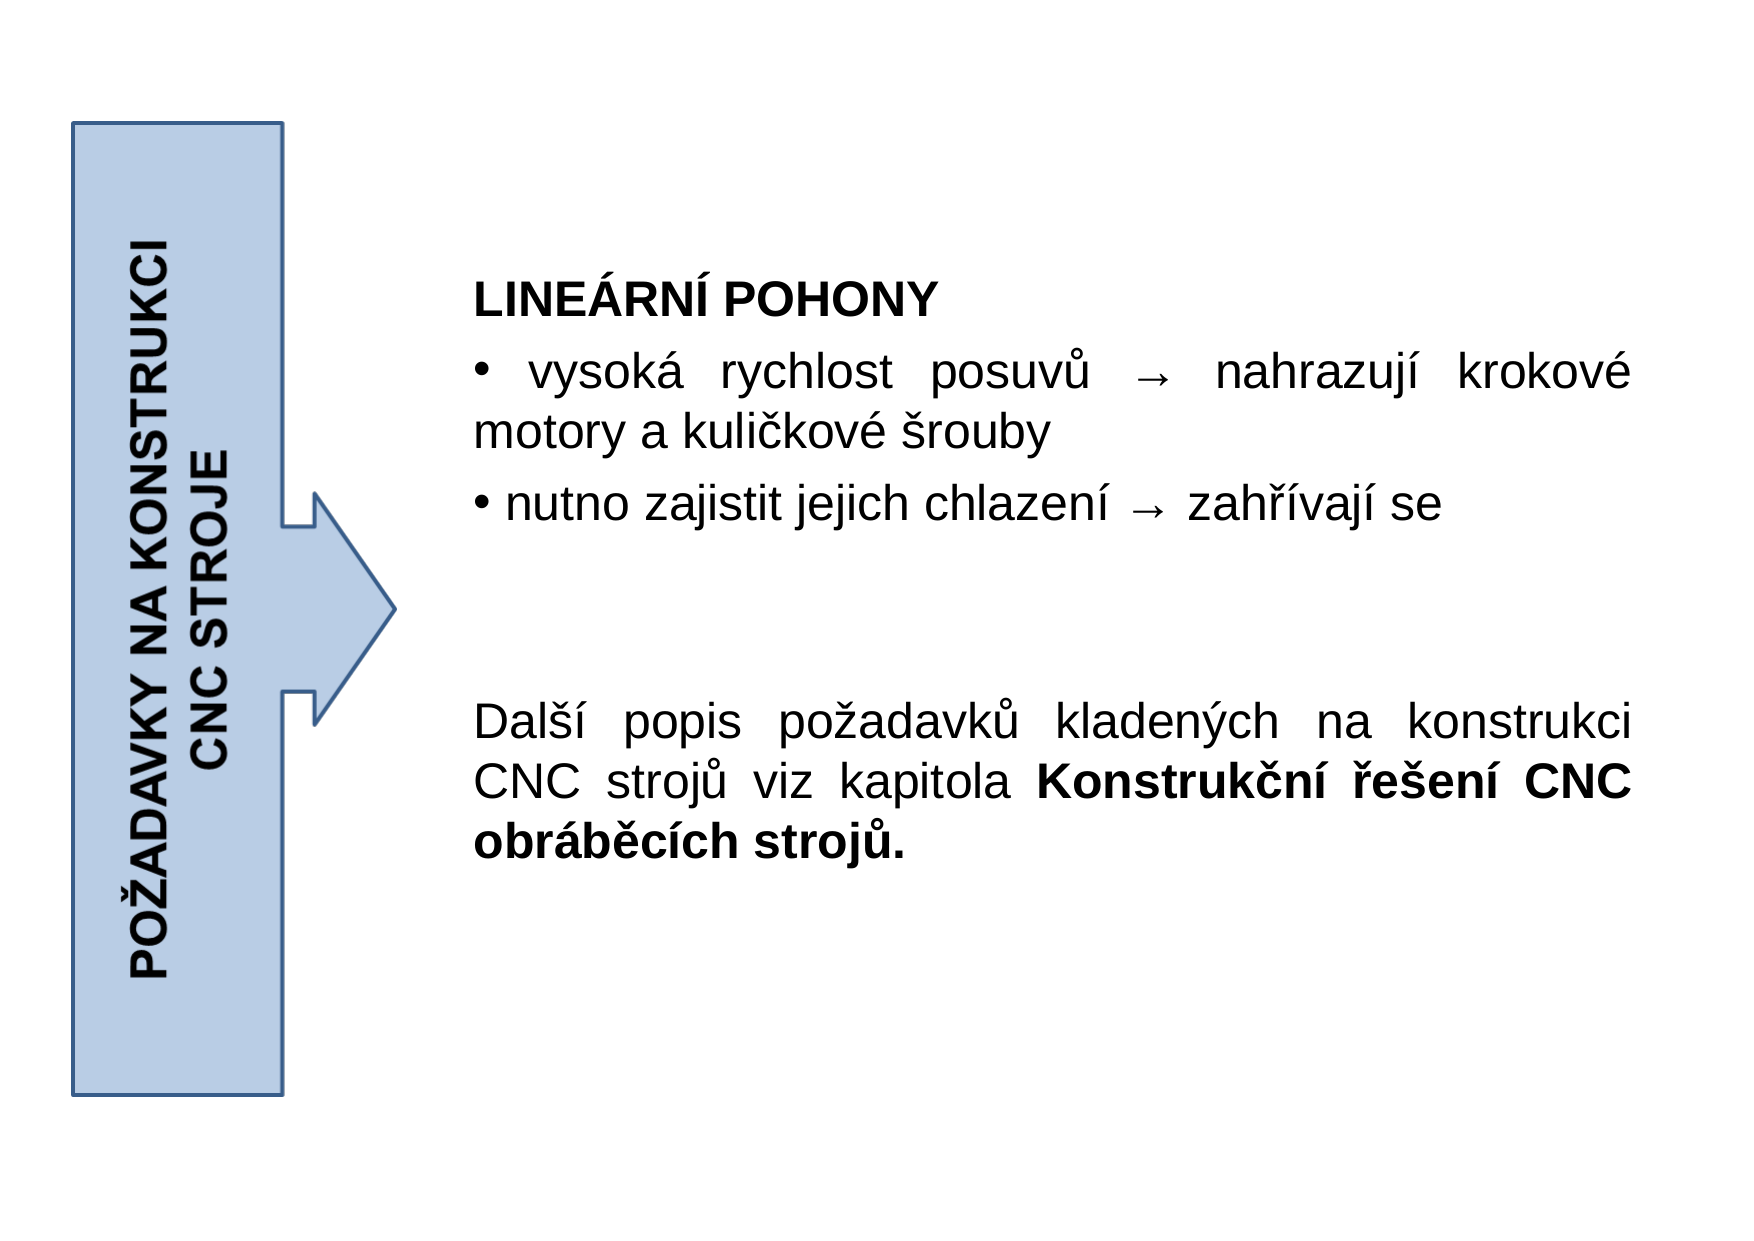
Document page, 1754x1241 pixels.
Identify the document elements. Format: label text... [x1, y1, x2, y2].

picture [71, 121, 397, 1097]
text_box LINEÁRNÍ POHONY vysoká rychlost posuvů → nahrazují krokové motory a kuličkové šrouby nutno zajistit jejich chlazení → zahřívají se Další popis požadavků kladených na konstrukci CNC strojů viz kapitola Konstrukční řešení CNC obráběcích strojů. [461, 254, 1633, 916]
